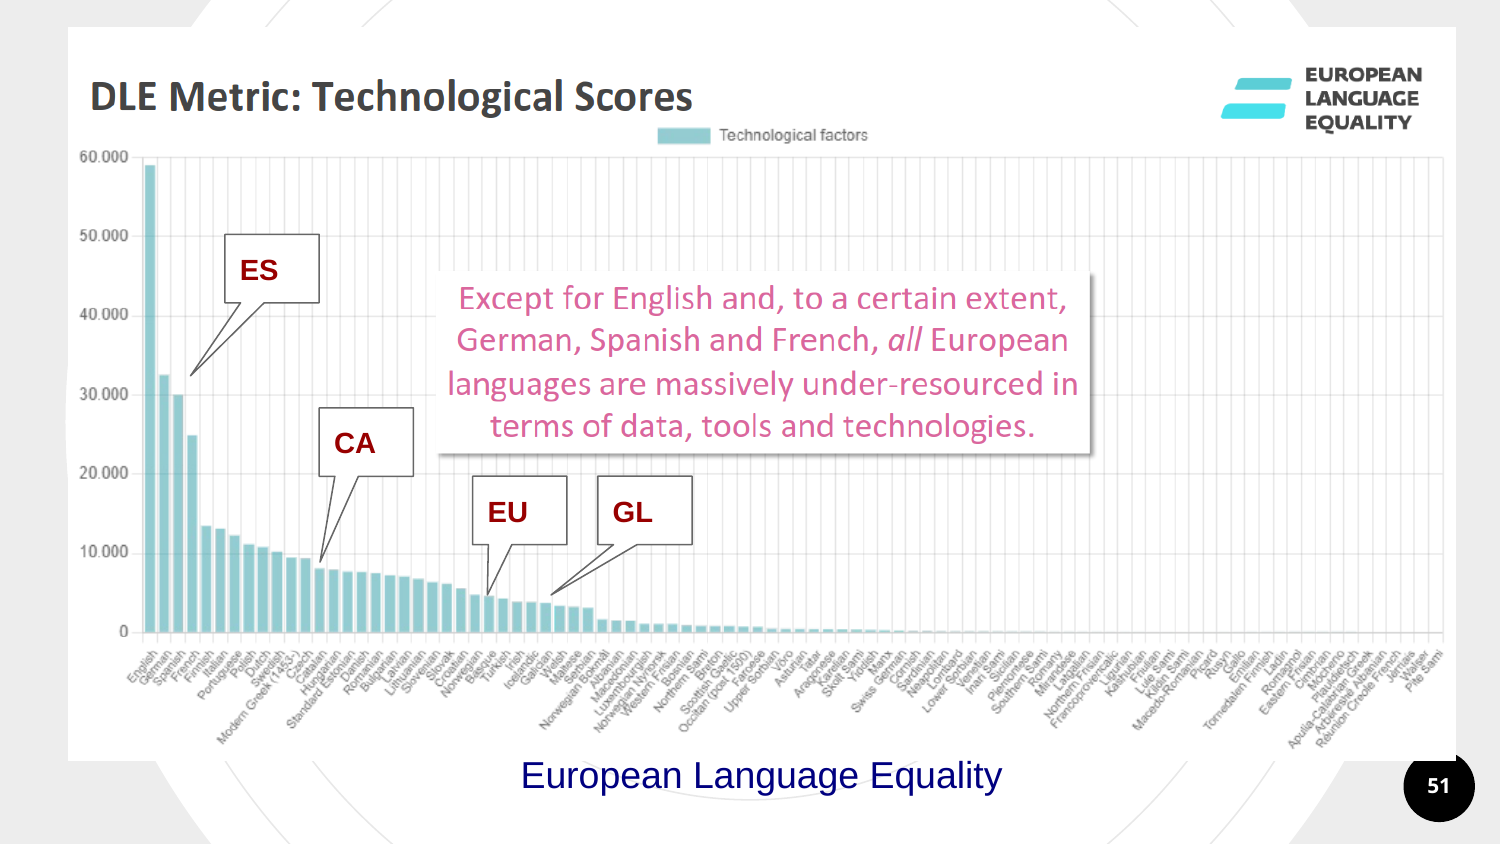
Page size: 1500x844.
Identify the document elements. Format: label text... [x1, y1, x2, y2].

text_box CA [319, 407, 414, 563]
slide_number 1 [1403, 750, 1475, 823]
text_box EU [472, 476, 567, 595]
text_box European Language Equality [298, 735, 1225, 811]
text_box GL [551, 476, 693, 595]
text_box ES [190, 234, 320, 376]
picture [68, 27, 1456, 761]
